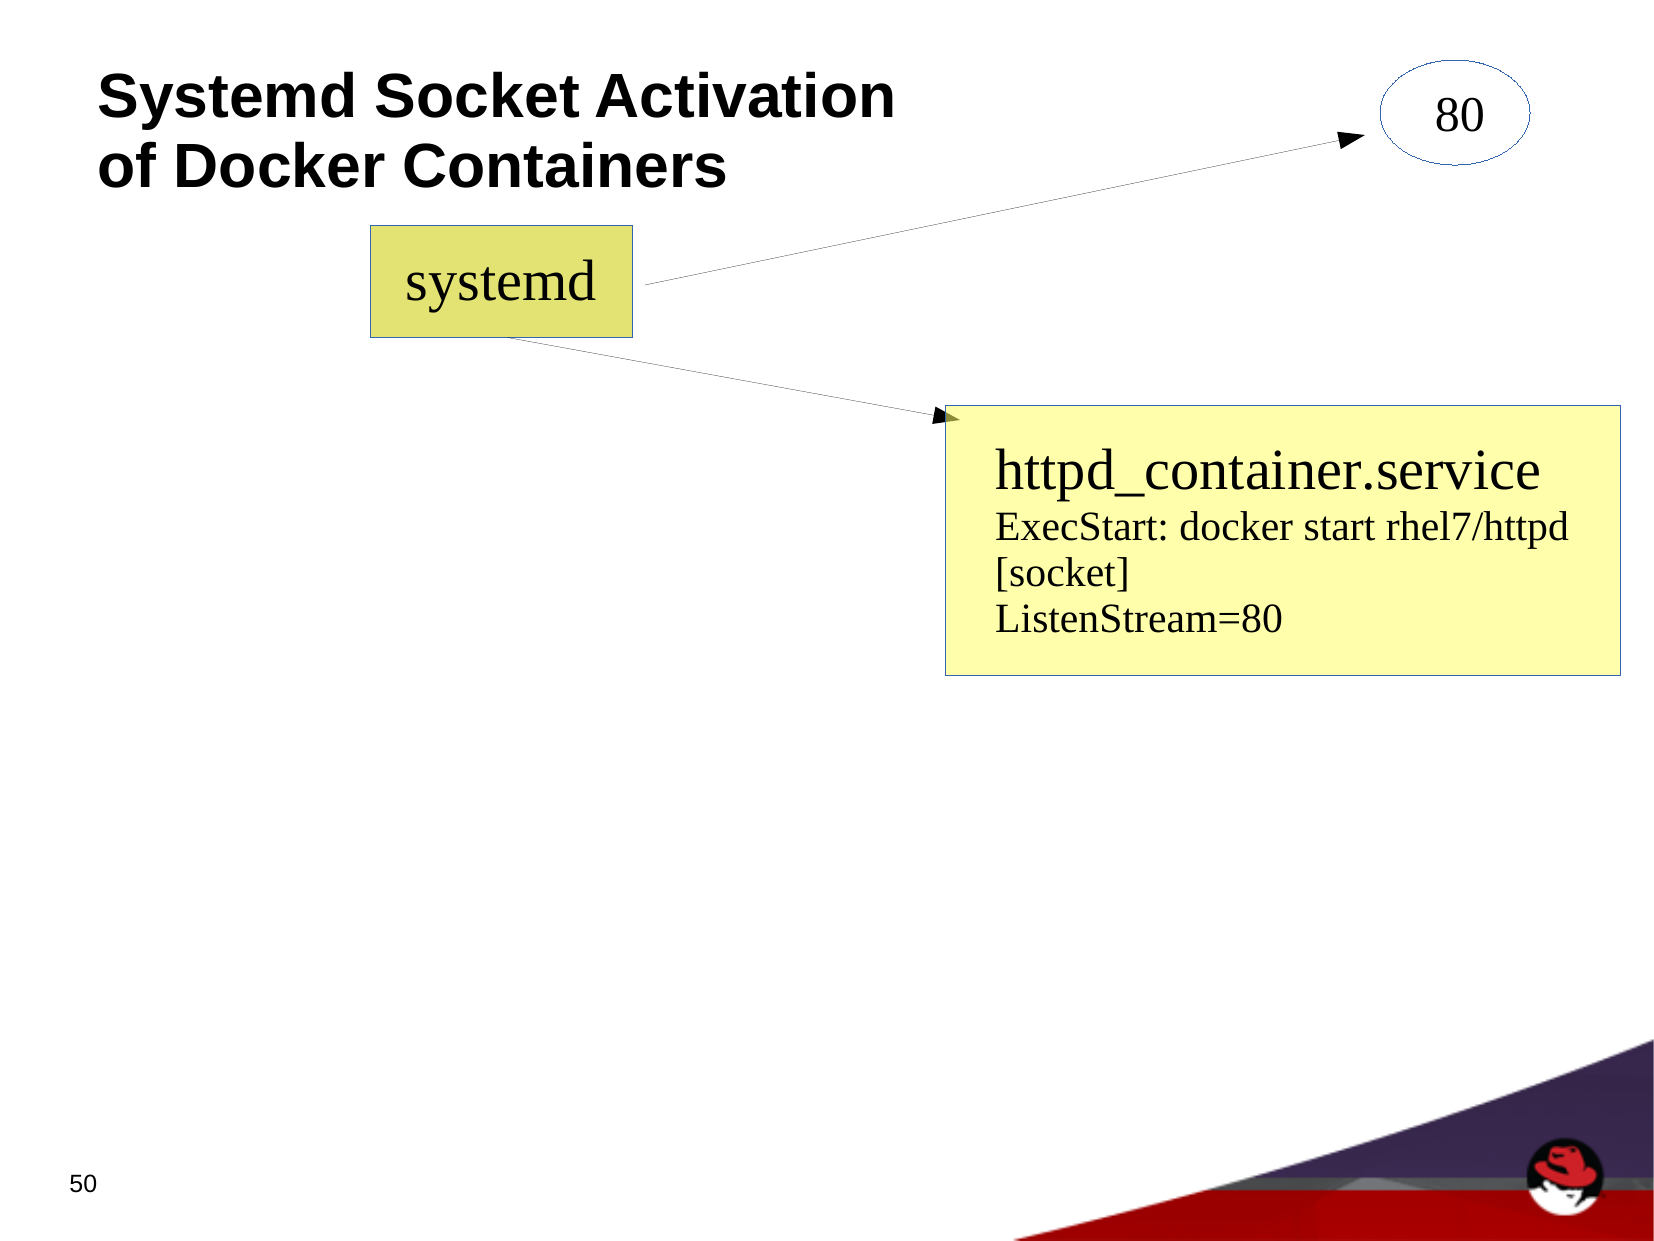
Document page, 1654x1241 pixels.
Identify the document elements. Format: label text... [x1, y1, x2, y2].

text_box Systemd Socket Activation of Docker Containers [82, 30, 1571, 233]
text_box httpd_container.service ExecStart: docker start rhel7/httpd [socket] ListenStream=80 [945, 405, 1621, 676]
text_box systemd [370, 225, 633, 338]
text_box 80 [1420, 79, 1501, 155]
picture [1012, 1036, 1654, 1241]
